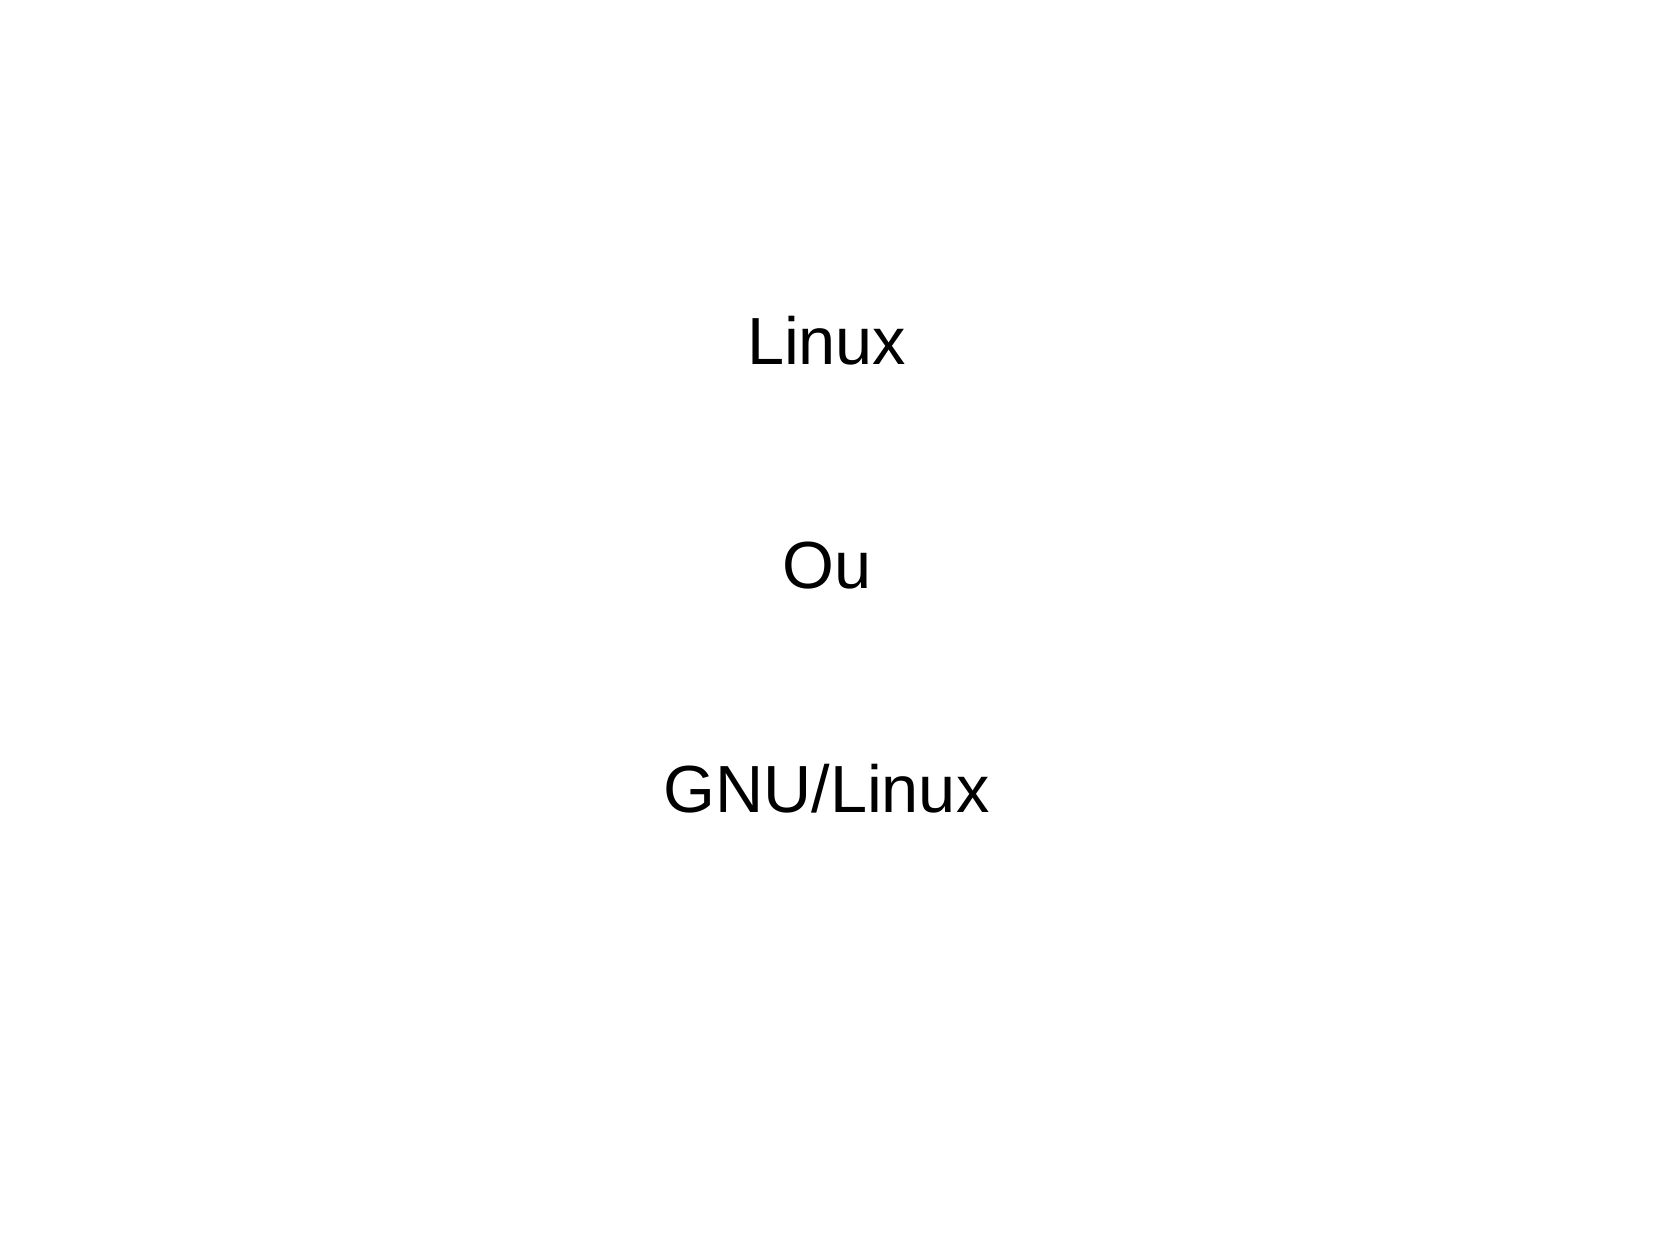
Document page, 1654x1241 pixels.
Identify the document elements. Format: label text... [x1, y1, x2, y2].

subtitle Linux Ou GNU/Linux [82, 29, 1571, 1102]
